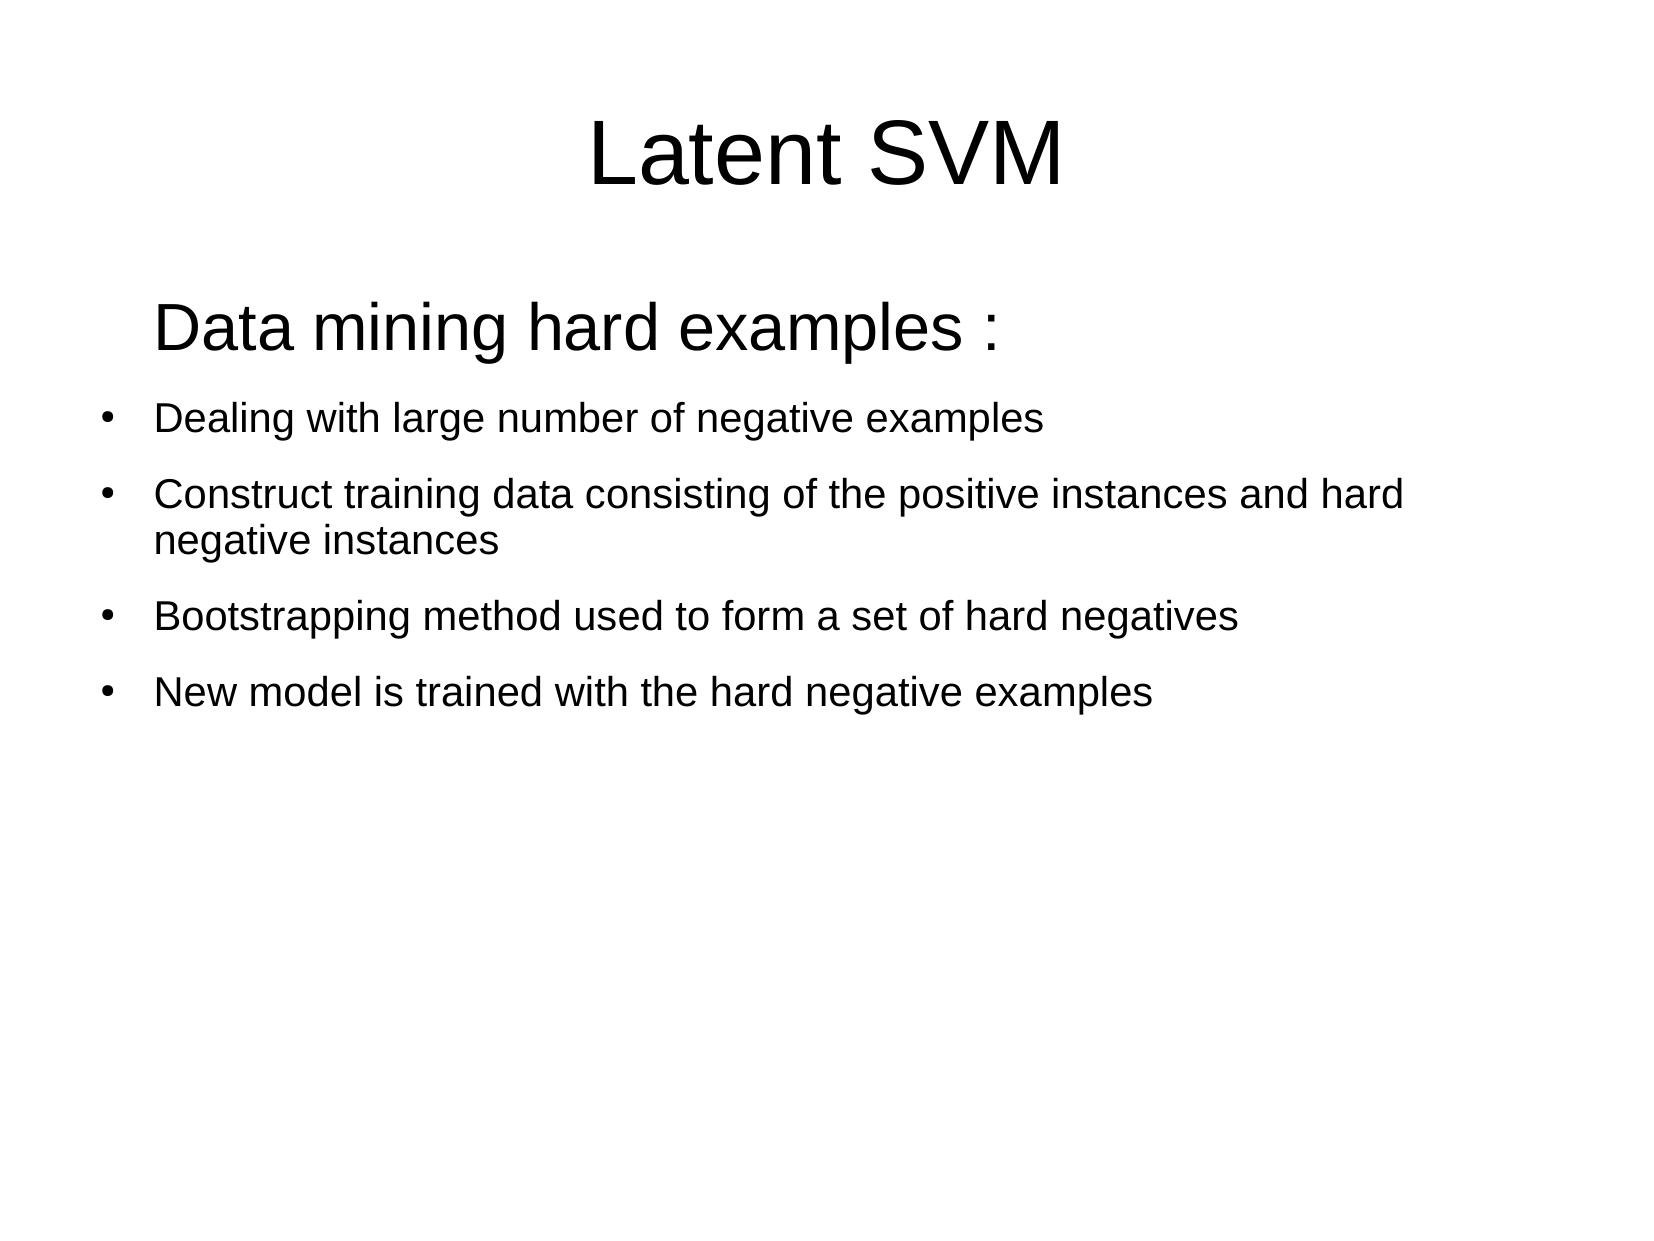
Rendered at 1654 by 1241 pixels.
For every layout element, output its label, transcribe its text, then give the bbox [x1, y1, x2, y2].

list Data mining hard examples : Dealing with large number of negative examples Construct training data consisting of the positive instances and hard negative instances Bootstrapping method used to form a set of hard negatives New model is trained with the hard negative examples [82, 290, 1571, 1109]
title Latent SVM [82, 49, 1571, 257]
